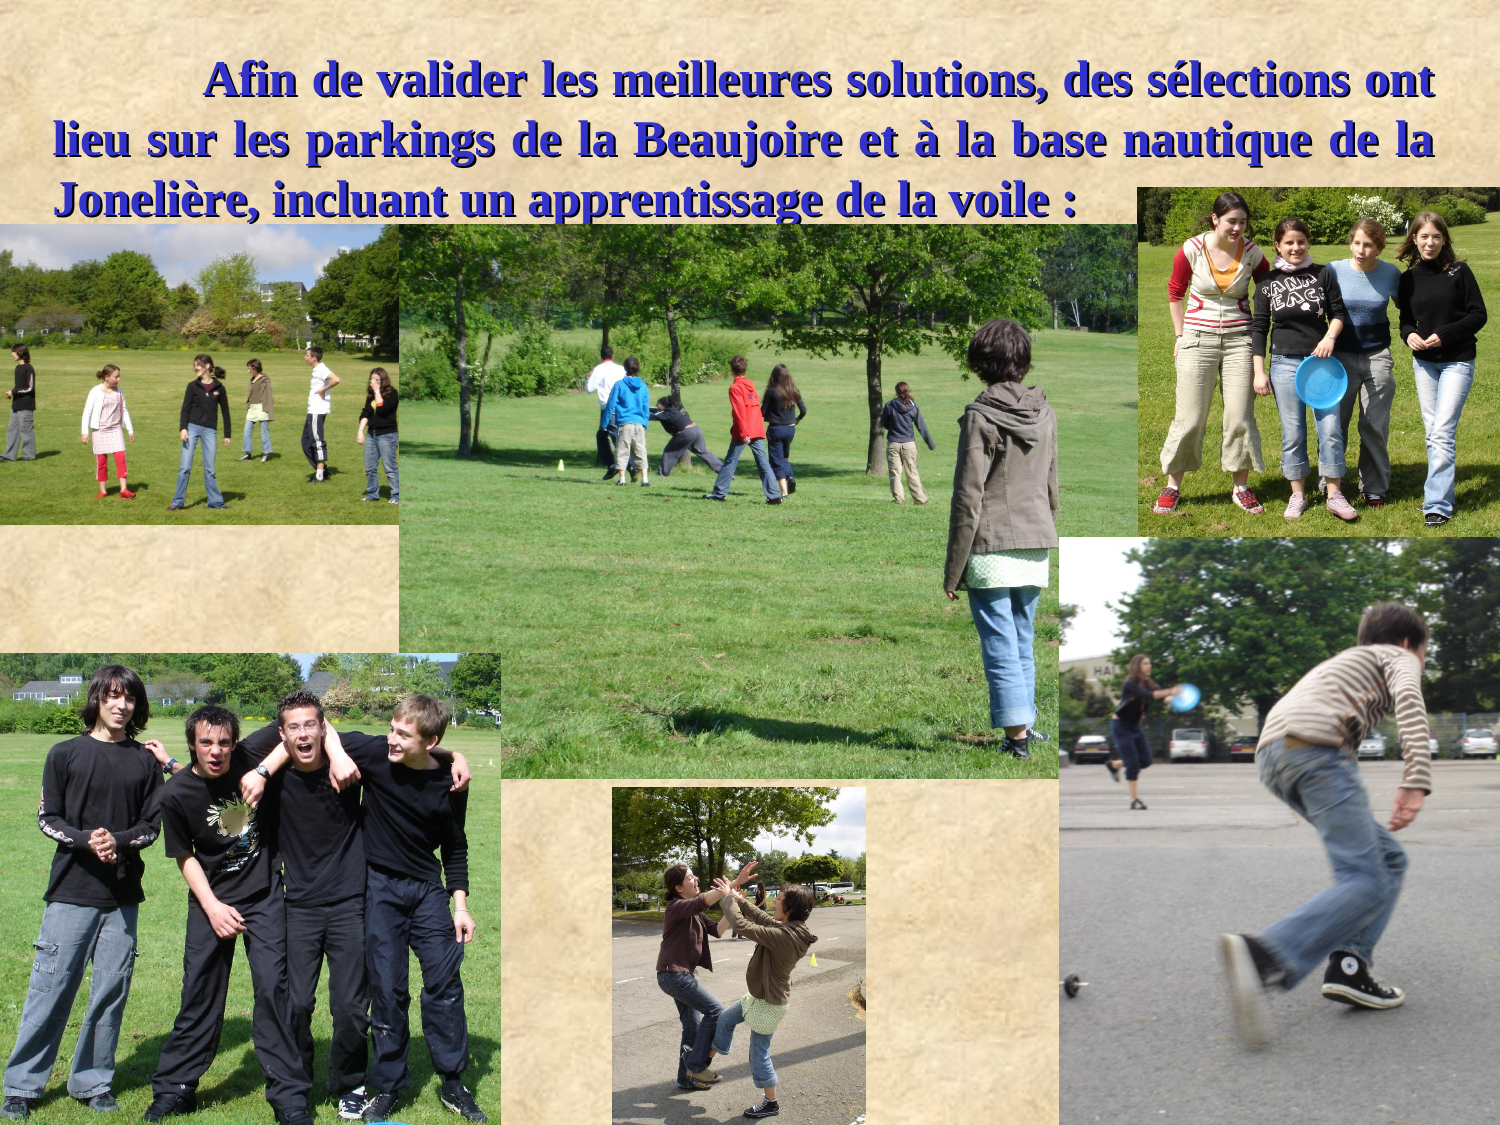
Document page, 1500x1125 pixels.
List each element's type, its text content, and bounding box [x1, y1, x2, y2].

text_box Afin de valider les meilleures solutions, des sélections ont lieu sur les parkings de la Beaujoire et à la base nautique de la Jonelière, incluant un apprentissage de la voile : [37, 37, 1450, 224]
picture [0, 0, 1500, 1125]
